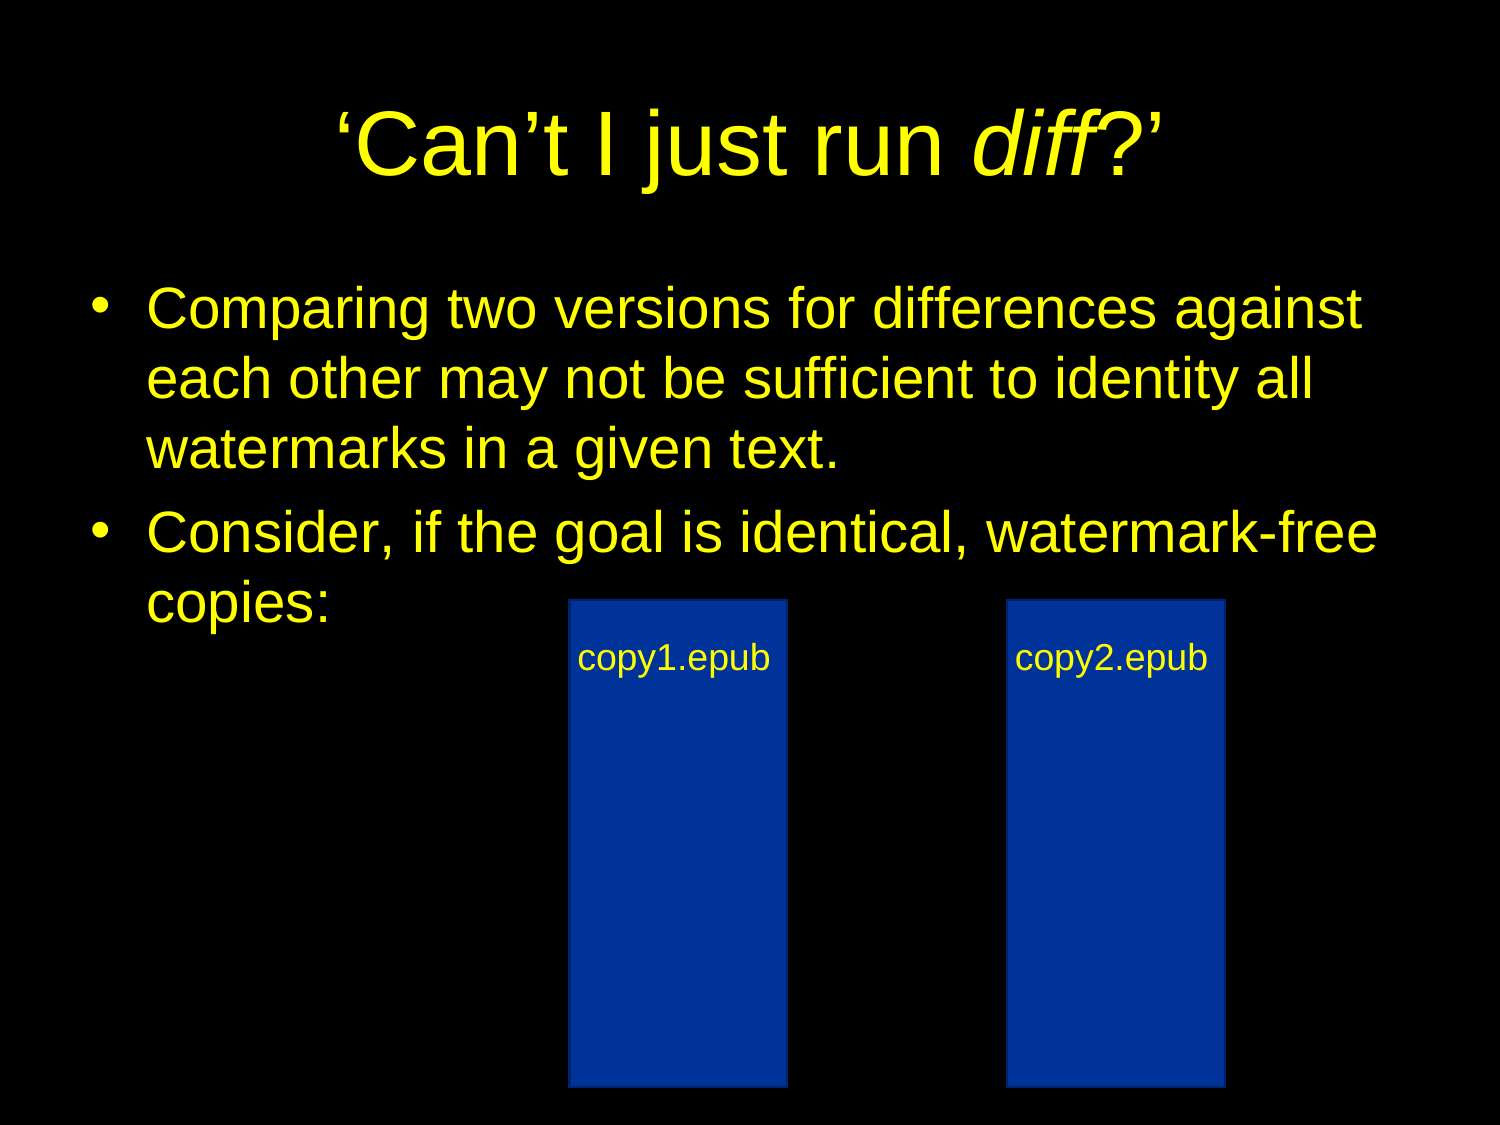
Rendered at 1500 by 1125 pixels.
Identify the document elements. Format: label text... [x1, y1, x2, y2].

text_box copy1.epub [562, 625, 813, 686]
title ‘Can’t I just run diff?’ [75, 45, 1426, 233]
text_box [569, 686, 788, 1088]
list Comparing two versions for differences against each other may not be sufficient to identity all watermarks in a given text. Consider, if the goal is identical, watermark-free copies: [75, 262, 1426, 1006]
text_box copy2.epub [999, 625, 1251, 686]
text_box [1006, 599, 1225, 625]
text_box [1006, 686, 1225, 1088]
text_box [569, 599, 788, 625]
